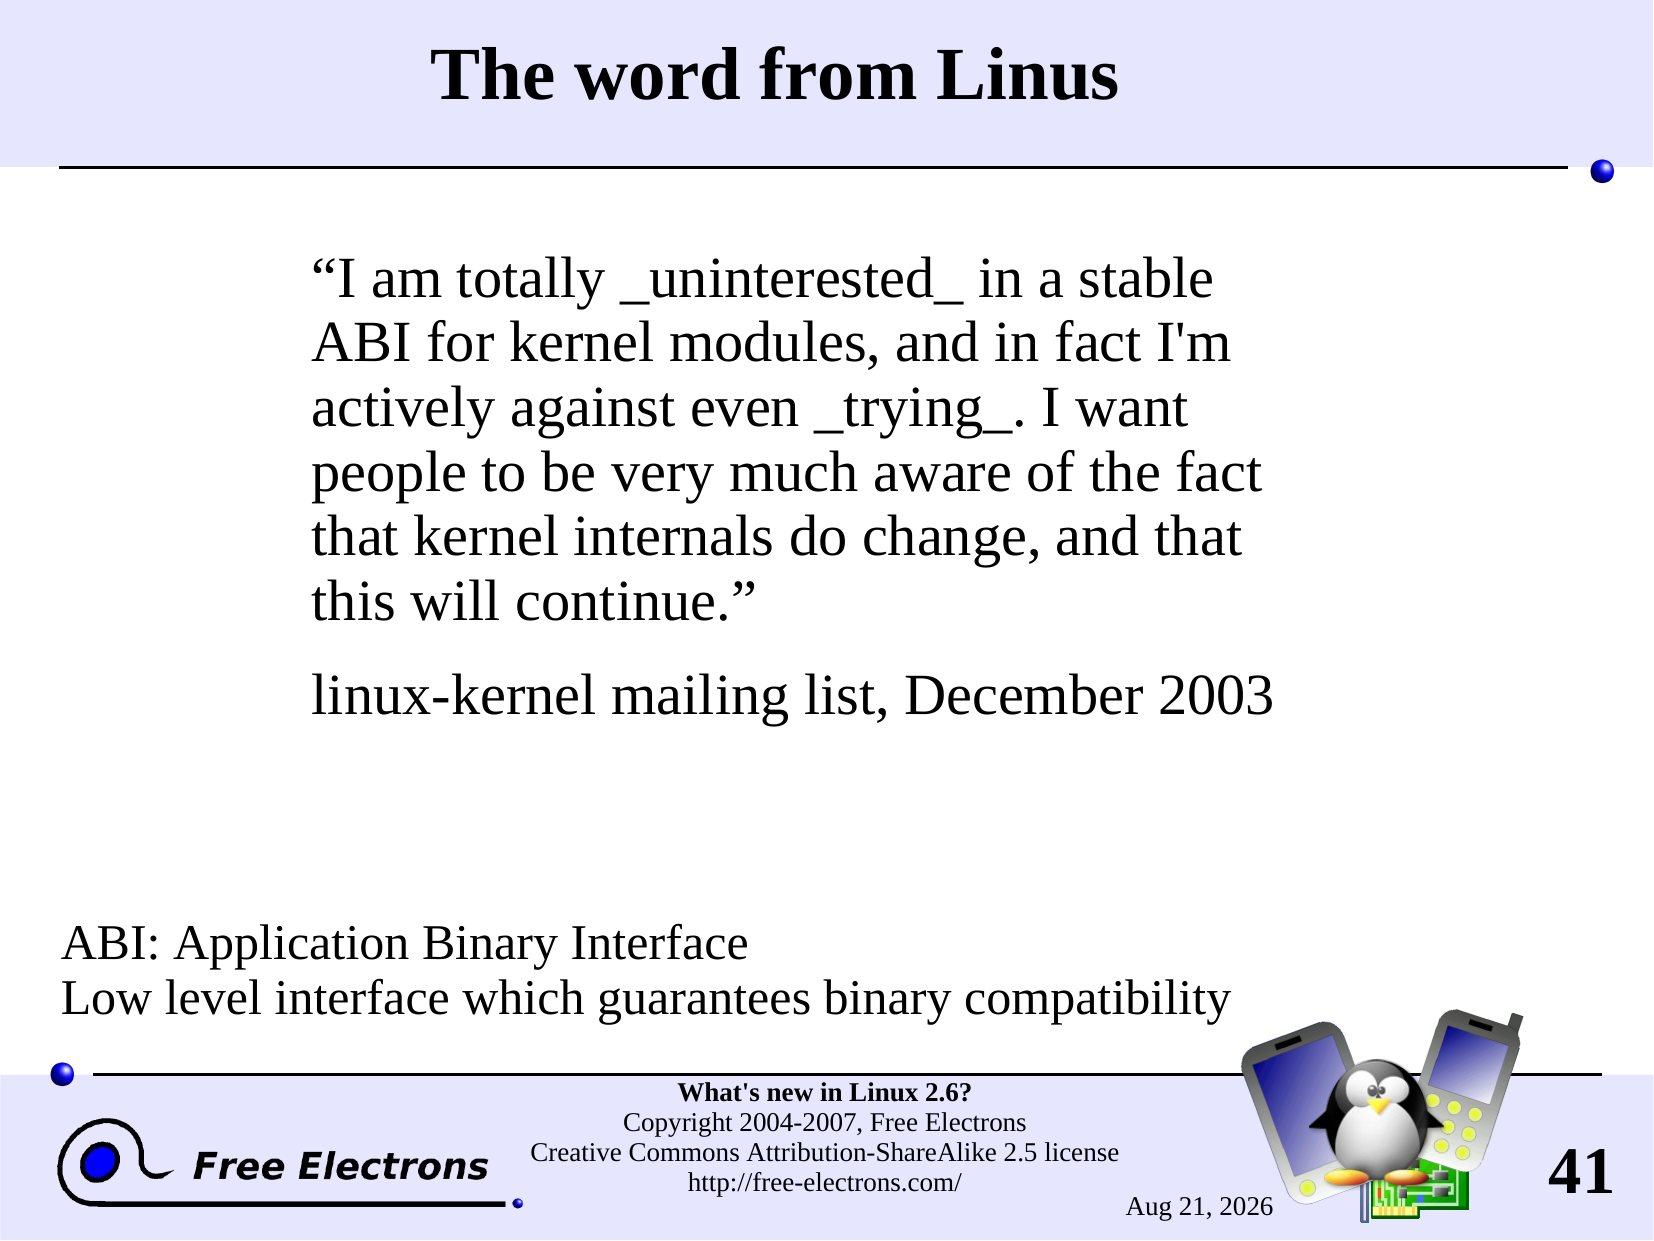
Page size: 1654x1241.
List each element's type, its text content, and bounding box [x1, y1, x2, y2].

list “I am totally _uninterested_ in a stable ABI for kernel modules, and in fact I'm actively against even _trying_. I want people to be very much aware of the fact that kernel internals do change, and that this will continue.” linux-kernel mailing list, December 2003 [294, 245, 1302, 989]
title The word from Linus [60, 25, 1551, 124]
picture [50, 1107, 527, 1216]
picture [1226, 983, 1538, 1241]
text_box ABI: Application Binary Interface Low level interface which guarantees binary compatibility [60, 914, 1235, 1054]
